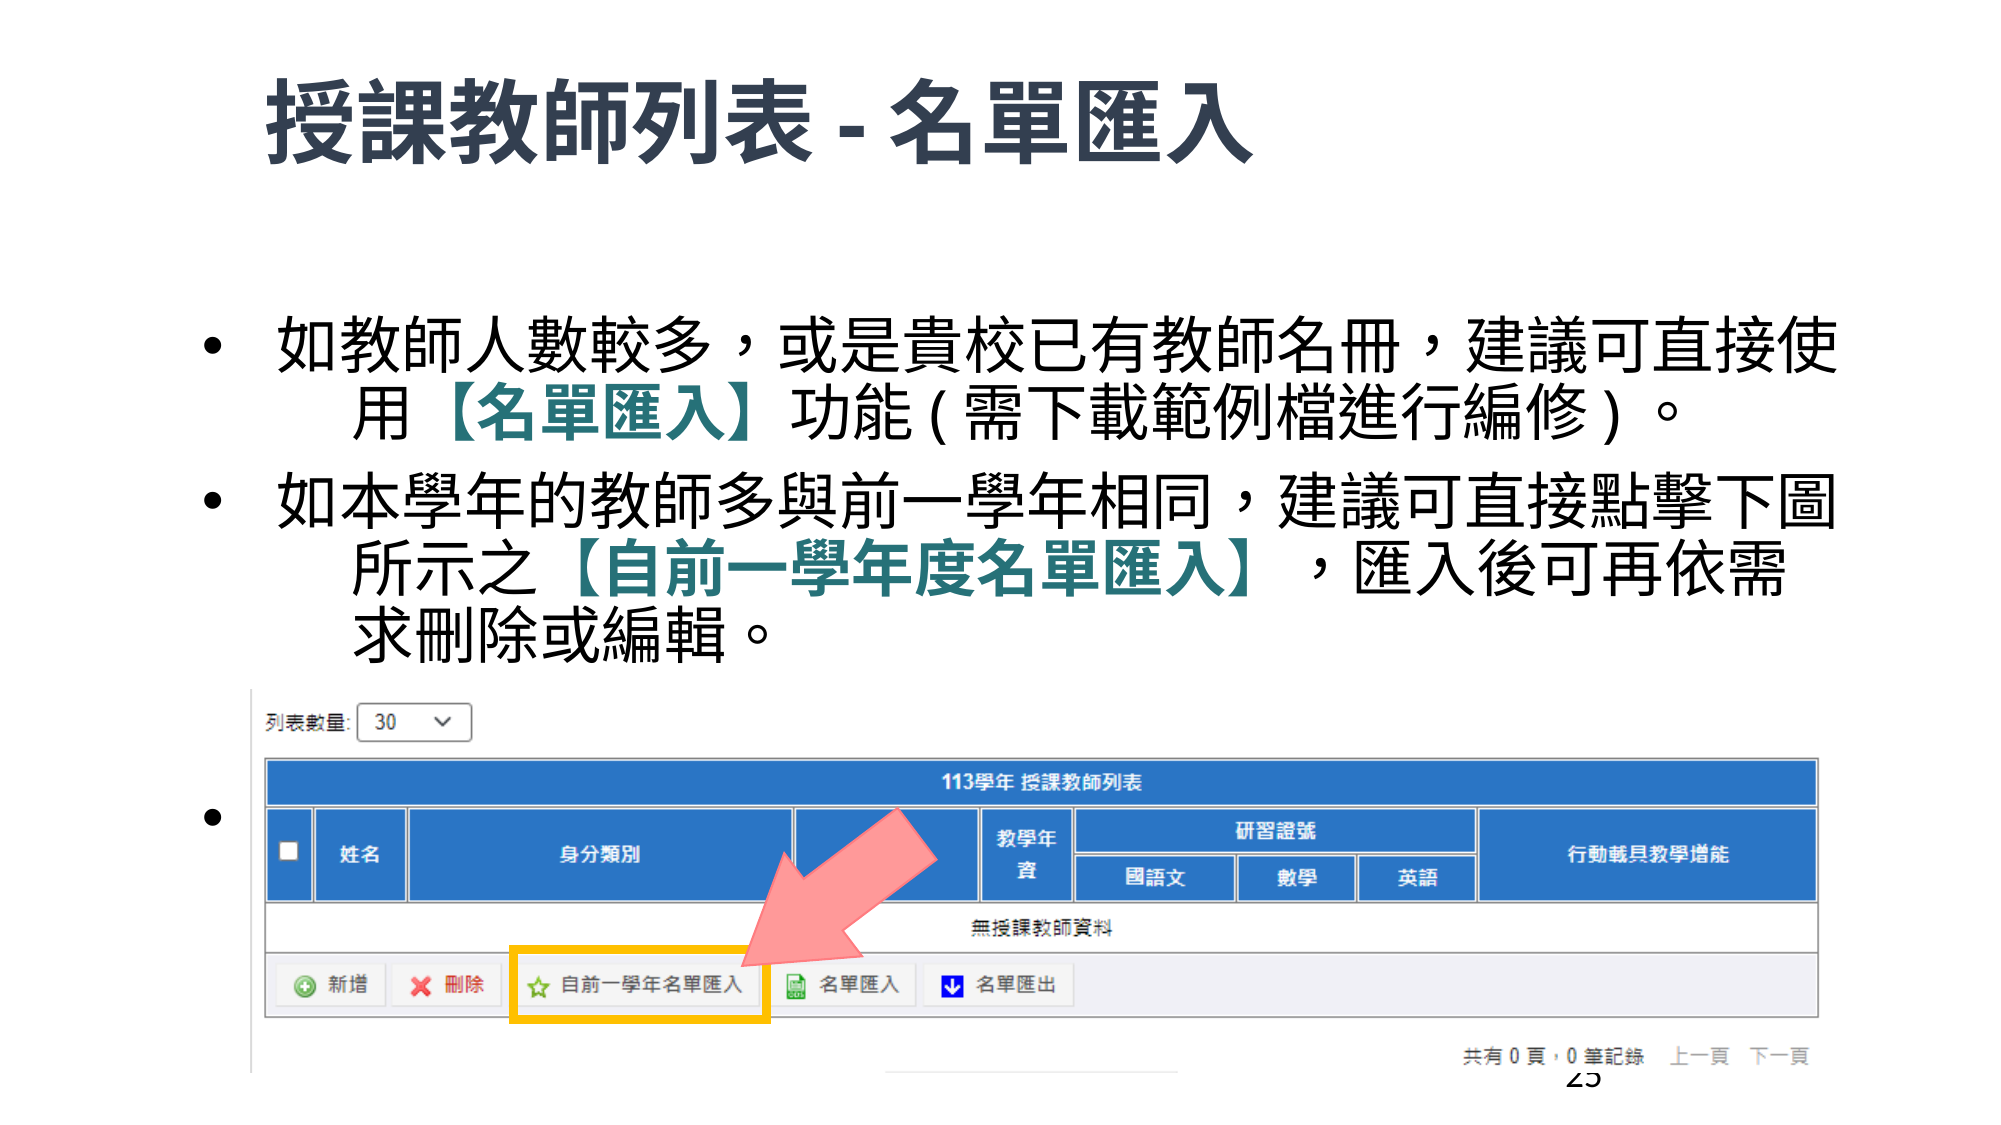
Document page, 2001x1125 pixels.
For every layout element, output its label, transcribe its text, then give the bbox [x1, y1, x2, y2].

text_box [1550, 1042, 2000, 1103]
subtitle 如教師人數較多，或是貴校已有教師名冊，建議可直接使用【名單匯入】功能(需下載範例檔進行編修)。 如本學年的教師多與前一學年相同，建議可直接點擊下圖所示之【自前一學年度名單匯入】，匯入後可再依需求刪除或編輯。 [186, 306, 1865, 996]
picture [249, 689, 1827, 1073]
text_box 授課教師列表-名單匯入 [250, 58, 1271, 183]
text_box [742, 808, 937, 966]
